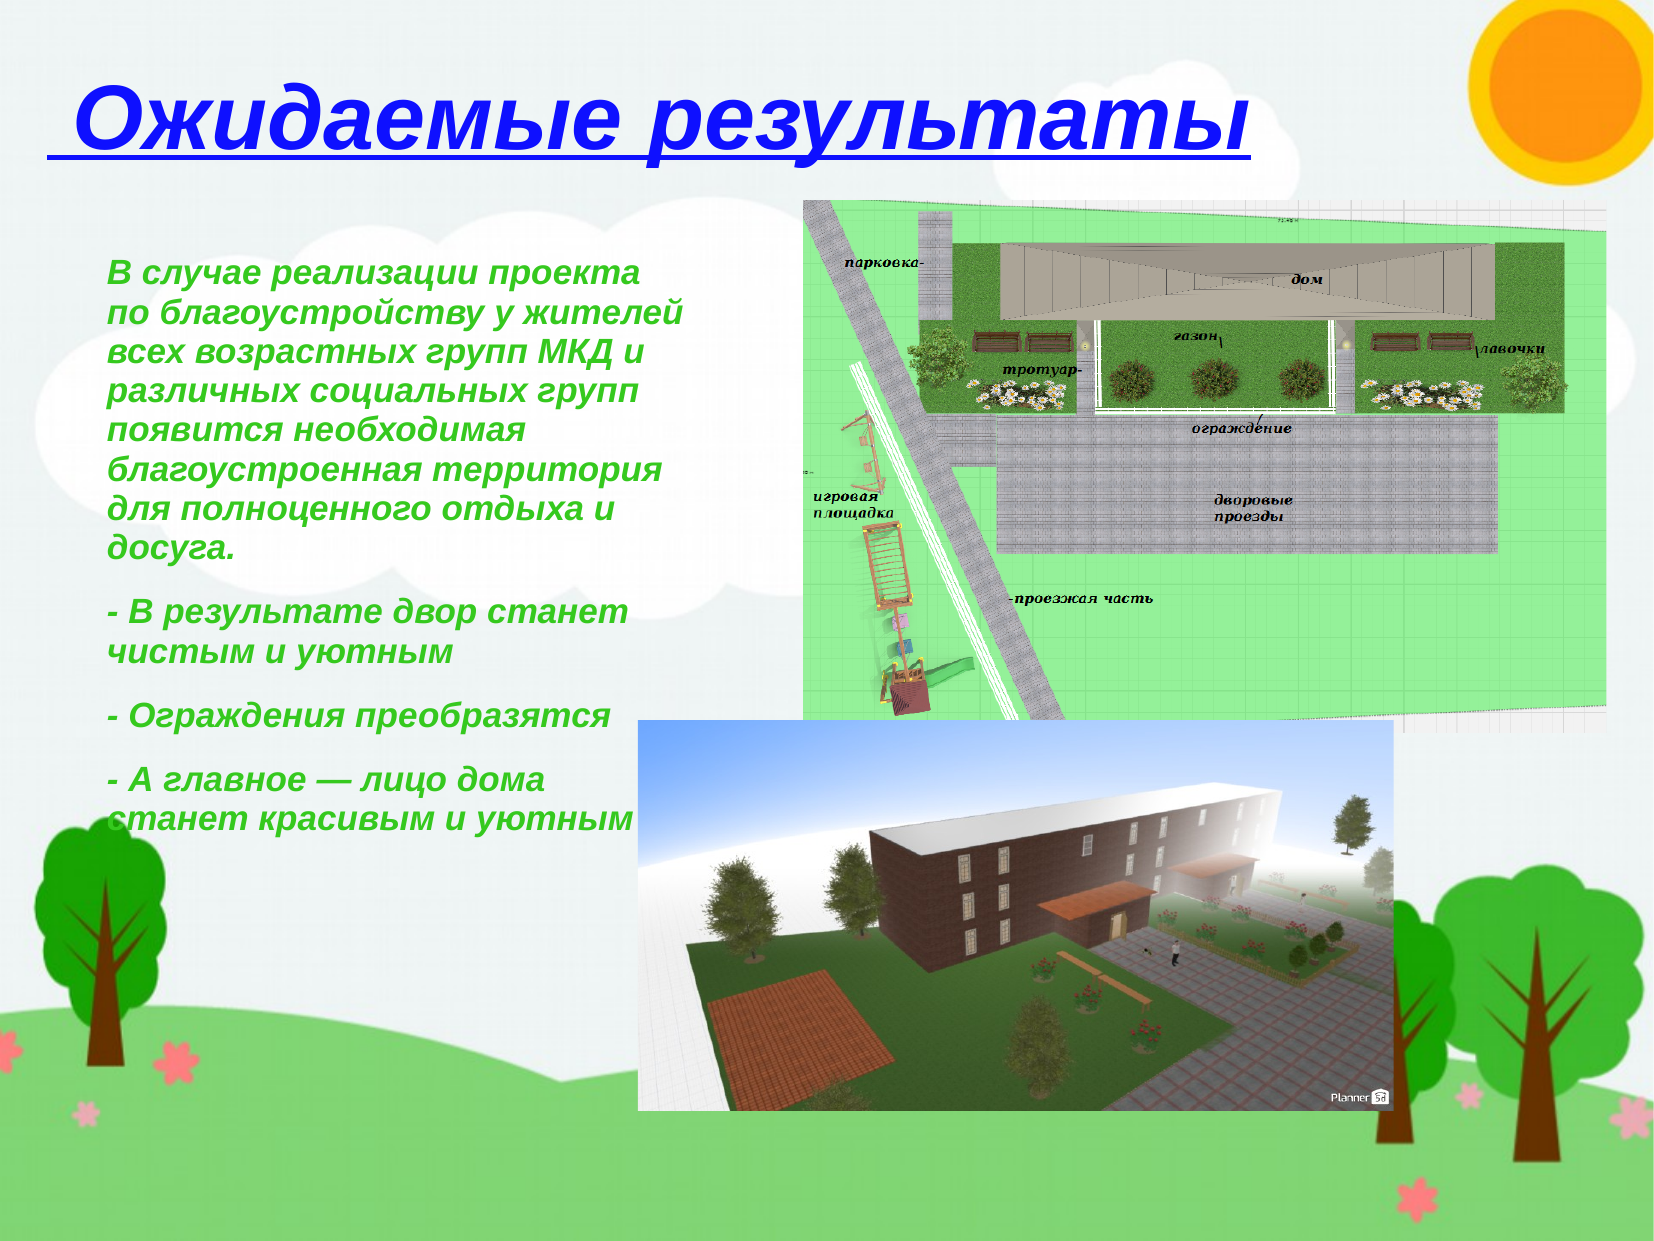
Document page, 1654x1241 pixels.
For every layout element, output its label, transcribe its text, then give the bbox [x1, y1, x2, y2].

list В случае реализации проекта по благоустройству у жителей всех возрастных групп МКД и различных социальных групп появится необходимая благоустроенная территория для полноценного отдыха и досуга. - В результате двор станет чистым и уютным - Ограждения преобразятся - А главное — лицо дома станет красивым и уютным [47, 188, 686, 851]
text_box [803, 201, 1606, 732]
picture [0, 0, 1654, 1241]
title Ожидаемые результаты [47, 59, 1512, 178]
